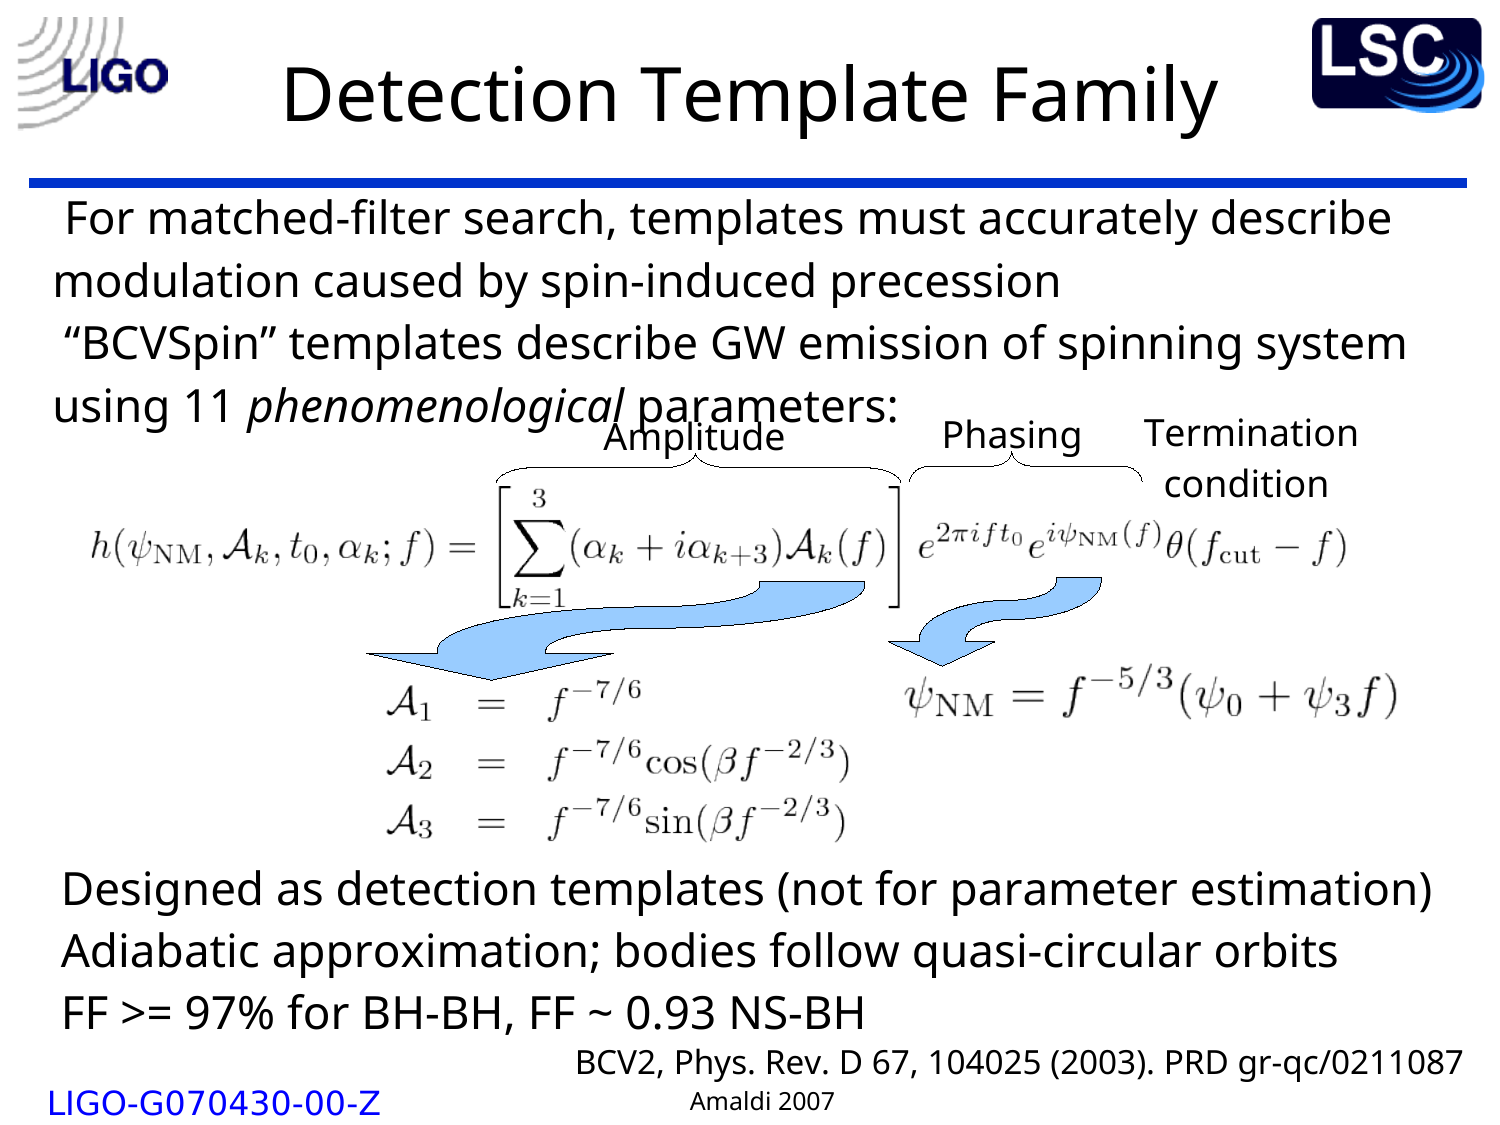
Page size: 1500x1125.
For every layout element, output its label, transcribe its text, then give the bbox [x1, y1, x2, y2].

text_box Amplitude [537, 402, 862, 463]
text_box Phasing [886, 400, 1120, 461]
picture [900, 662, 1403, 723]
picture [1312, 18, 1485, 113]
picture [385, 676, 854, 844]
picture [88, 486, 1351, 610]
text_box Termination condition [1120, 398, 1383, 505]
text_box [888, 577, 1102, 667]
text_box BCV2, Phys. Rev. D 67, 104025 (2003). PRD gr-qc/0211087 [551, 1032, 1484, 1088]
text_box For matched-filter search, templates must accurately describe modulation caused by spin-induced precession “BCVSpin” templates describe GW emission of spinning system using 11 phenomenological parameters: [37, 178, 1426, 415]
text_box Designed as detection templates (not for parameter estimation) Adiabatic approximation; bodies follow quasi-circular orbits FF >= 97% for BH-BH, FF ~ 0.93 NS-BH [34, 848, 1469, 1094]
text_box [366, 581, 865, 681]
picture [17, 17, 168, 131]
title Detection Template Family [75, 21, 1425, 164]
